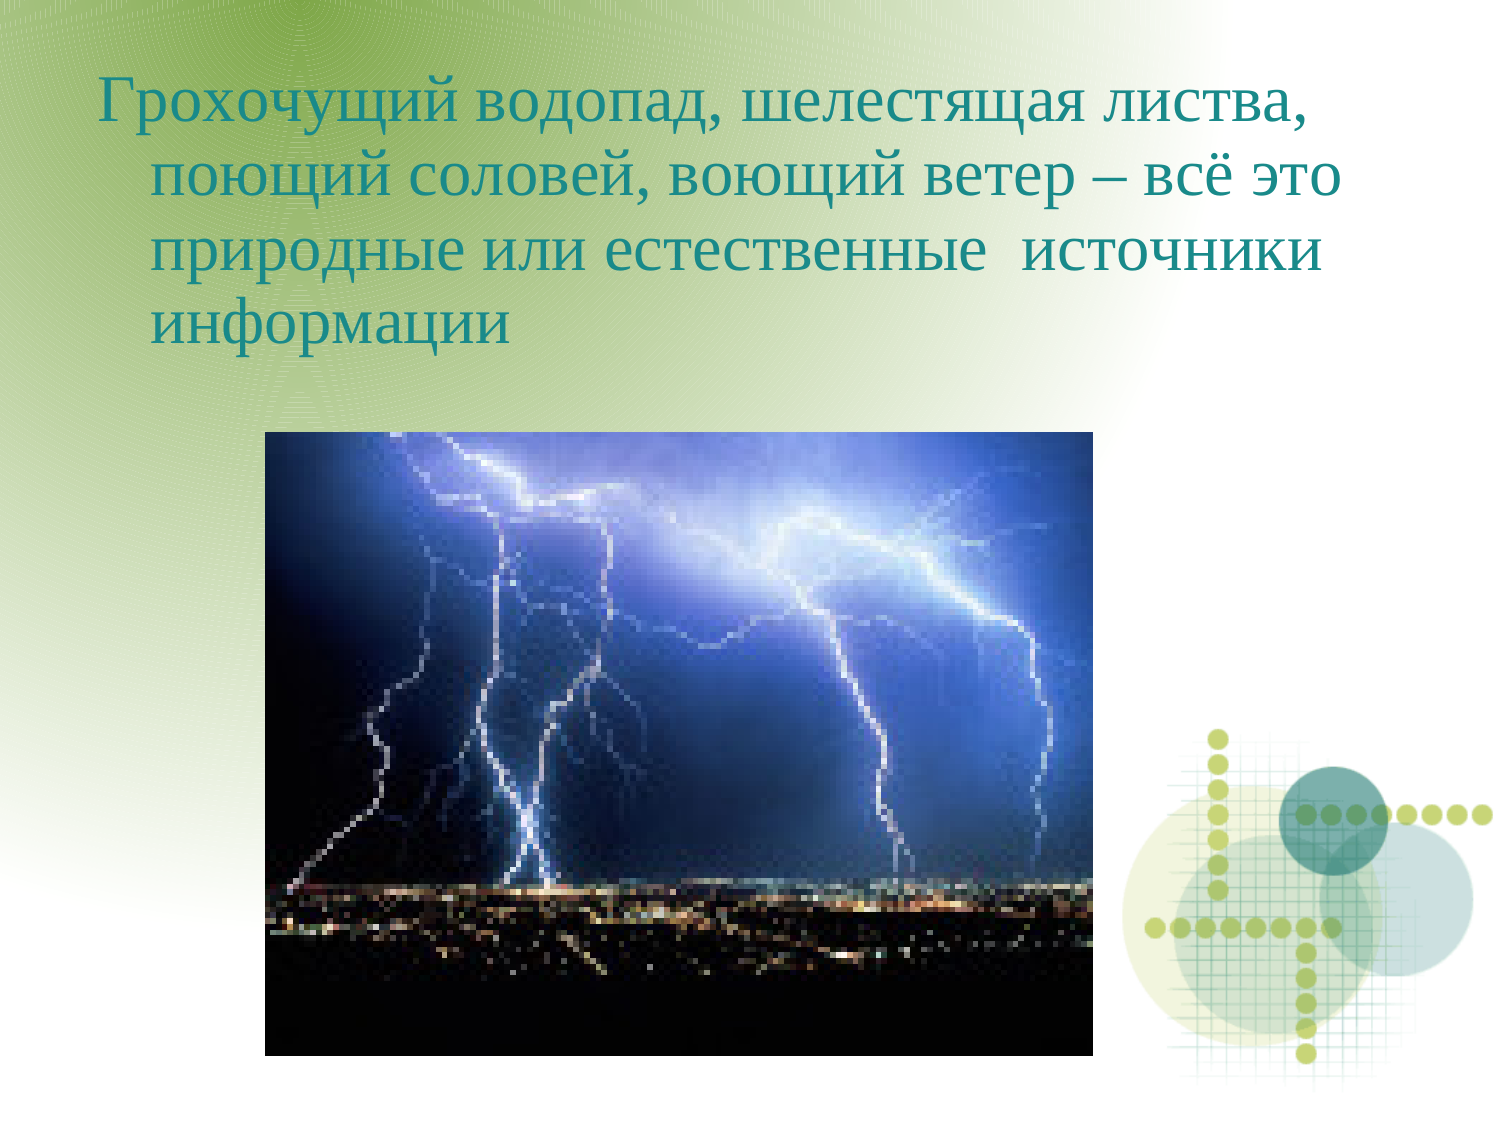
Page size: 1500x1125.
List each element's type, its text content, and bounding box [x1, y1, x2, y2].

list Грохочущий водопад, шелестящая листва, поющий соловей, воющий ветер – всё это природные или естественные источники информации [64, 54, 1415, 445]
picture [1110, 718, 1500, 1098]
picture [265, 432, 1093, 1056]
title [150, 45, 1426, 234]
